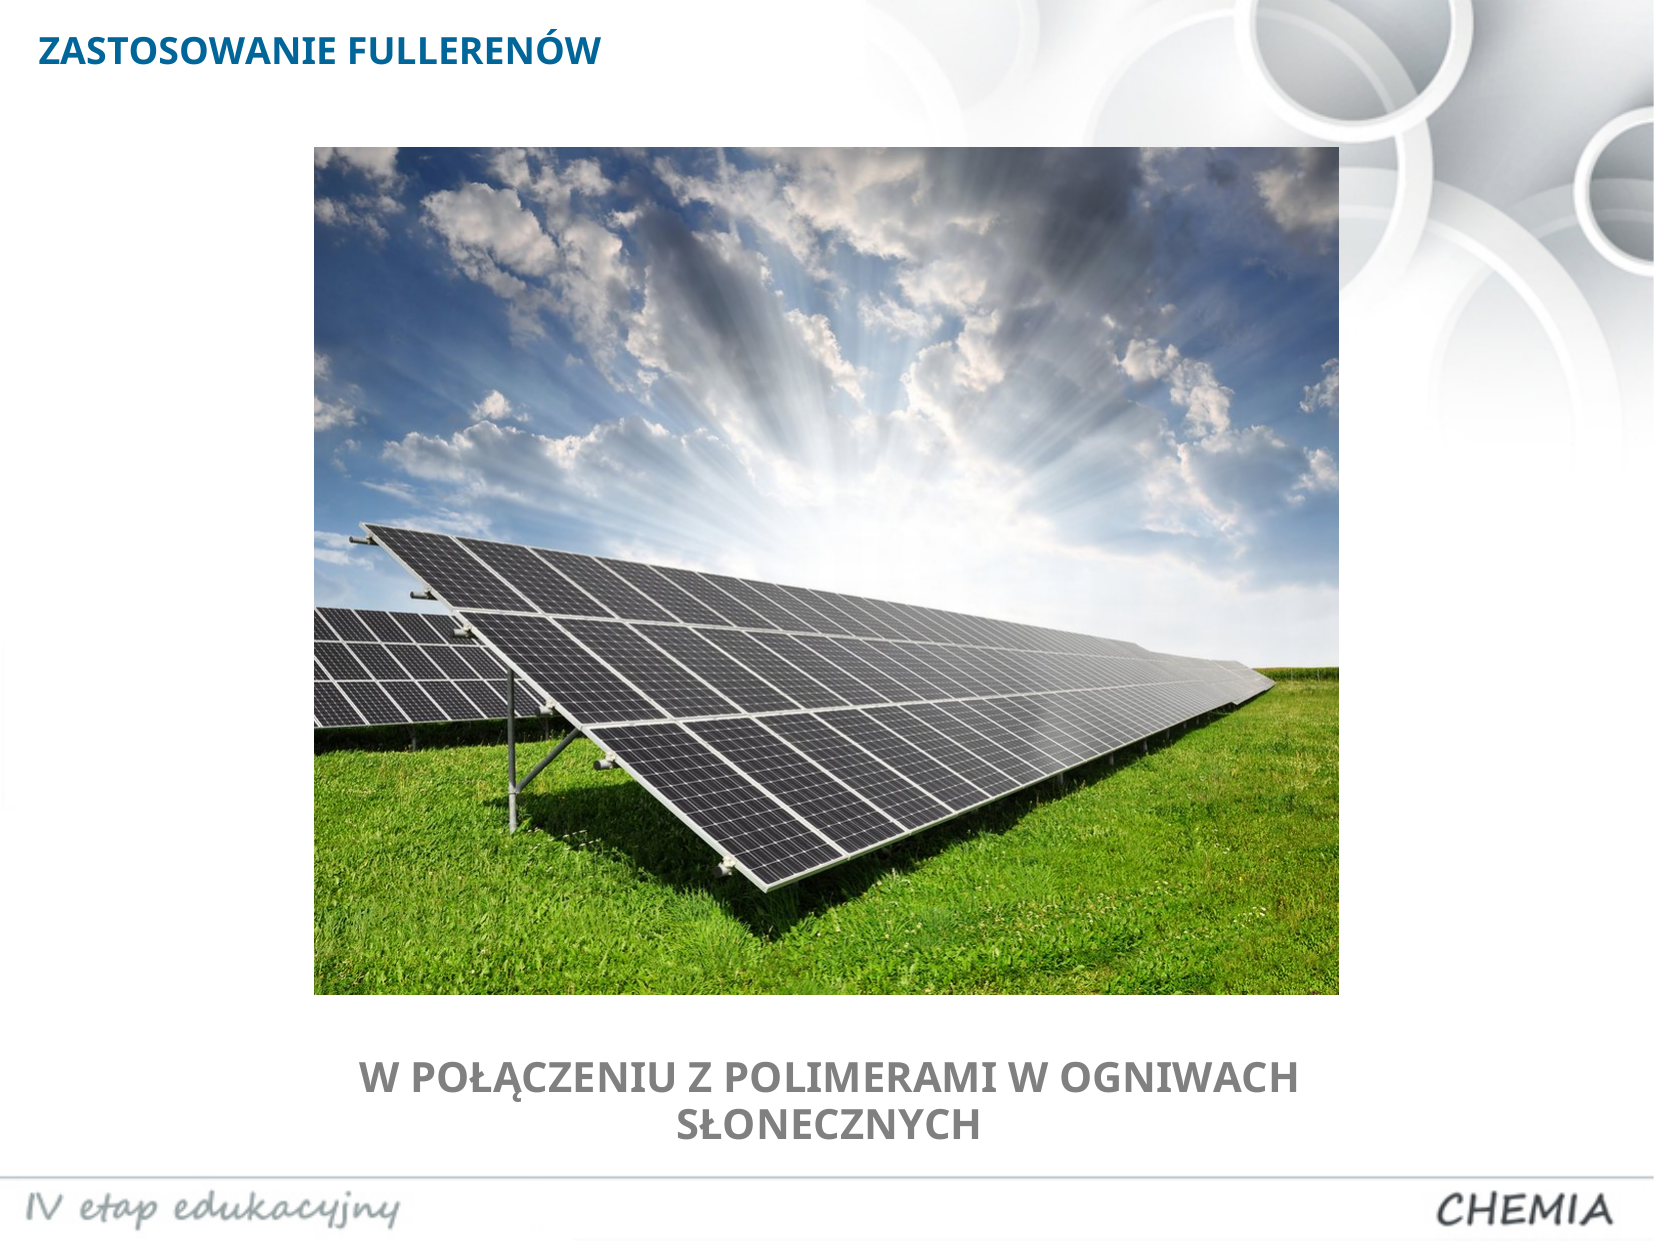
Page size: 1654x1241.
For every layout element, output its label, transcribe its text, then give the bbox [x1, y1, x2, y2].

text_box ZASTOSOWANIE FULLERENÓW [23, 23, 1276, 81]
picture [0, 0, 1654, 1241]
text_box W POŁĄCZENIU Z POLIMERAMI W OGNIWACH SŁONECZNYCH [224, 998, 1436, 1107]
